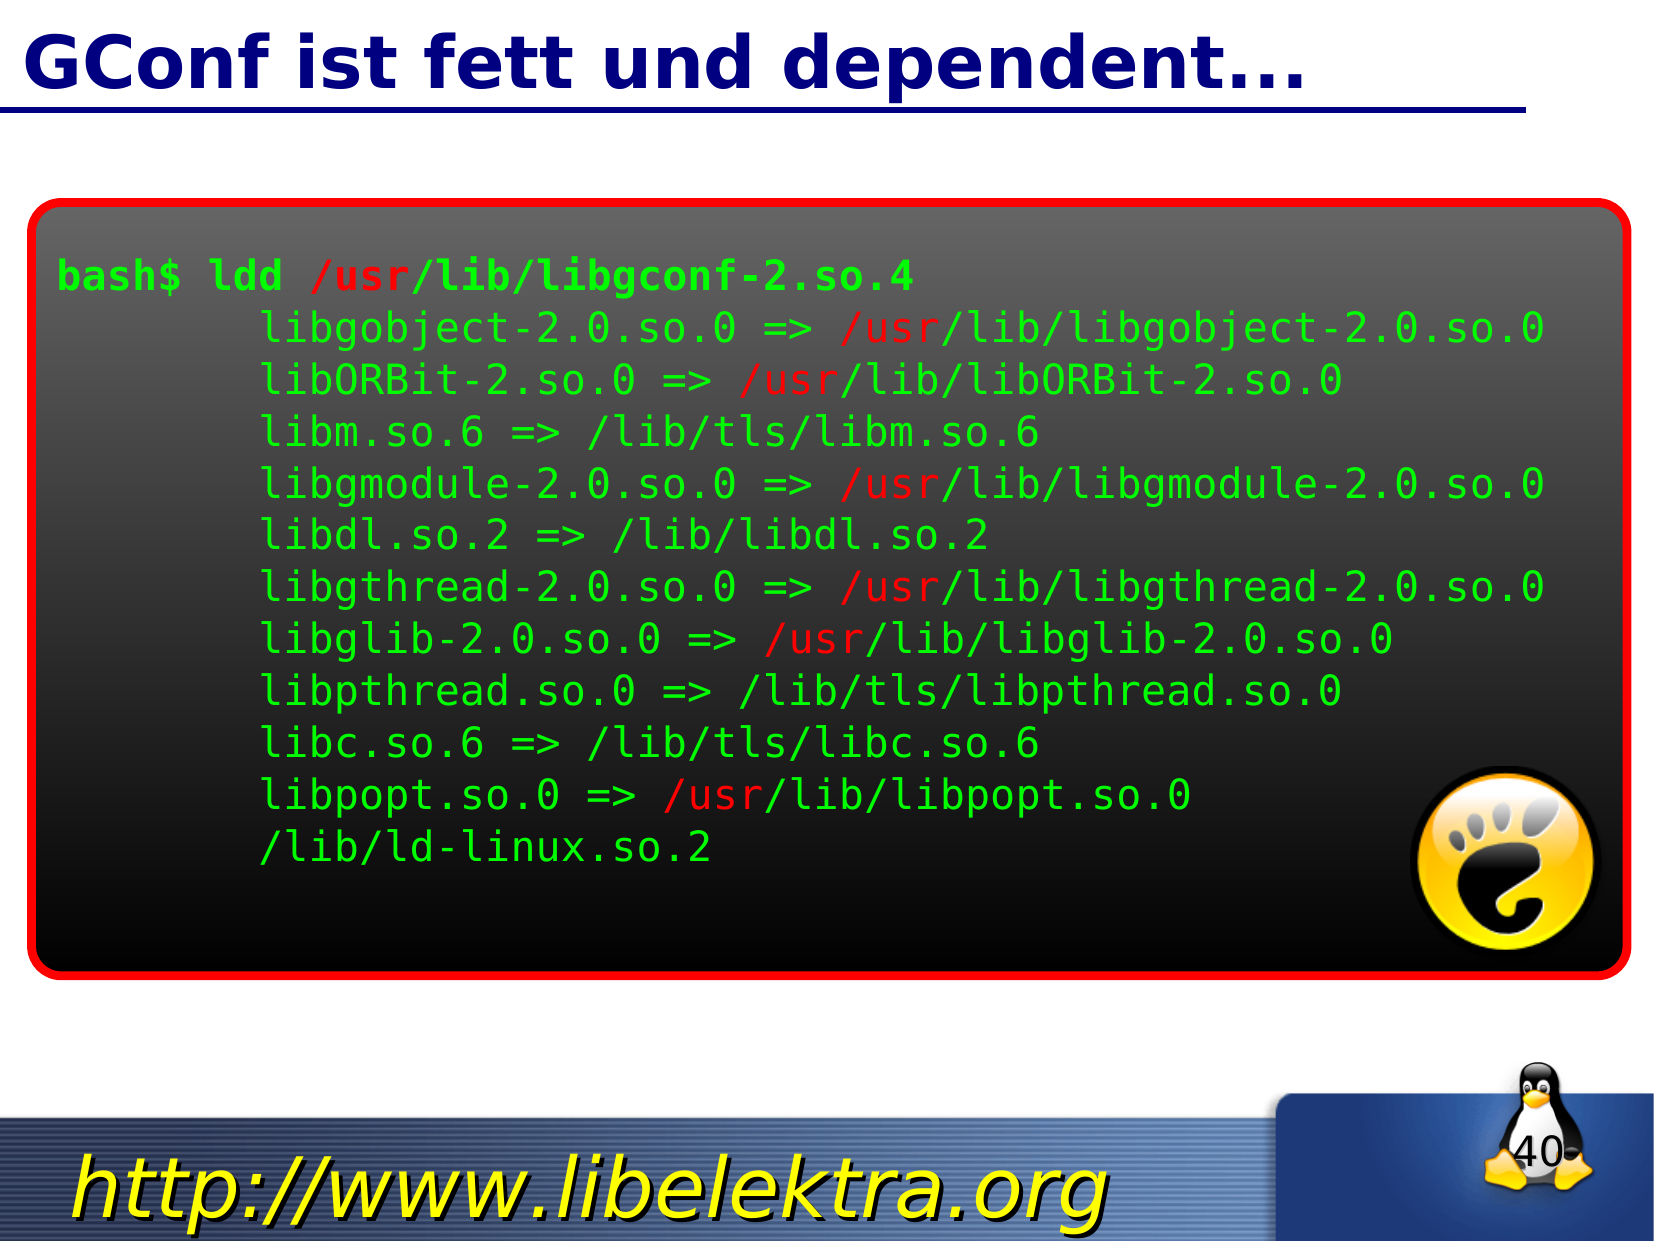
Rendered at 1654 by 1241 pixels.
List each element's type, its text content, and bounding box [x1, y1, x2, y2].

text_box GConf ist fett und dependent... [22, 14, 1611, 111]
text_box bash$ ldd /usr/lib/libgconf-2.so.4 libgobject-2.0.so.0 => /usr/lib/libgobject-2.0.so.0 libORBit-2.so.0 => /usr/lib/libORBit-2.so.0 libm.so.6 => /lib/tls/libm.so.6 libgmodule-2.0.so.0 => /usr/lib/libgmodule-2.0.so.0 libdl.so.2 => /lib/libdl.so.2 libgthread-2.0.so.0 => /usr/lib/libgthread-2.0.so.0 libglib-2.0.so.0 => /usr/lib/libglib-2.0.so.0 libpthread.so.0 => /lib/tls/libpthread.so.0 libc.so.6 => /lib/tls/libc.so.6 libpopt.so.0 => /usr/lib/libpopt.so.0 /lib/ld-linux.so.2 [56, 236, 1597, 936]
picture [0, 1061, 1654, 1241]
text_box [31, 202, 1627, 976]
picture [1410, 766, 1607, 961]
text_box 50 [1312, 1122, 1566, 1178]
